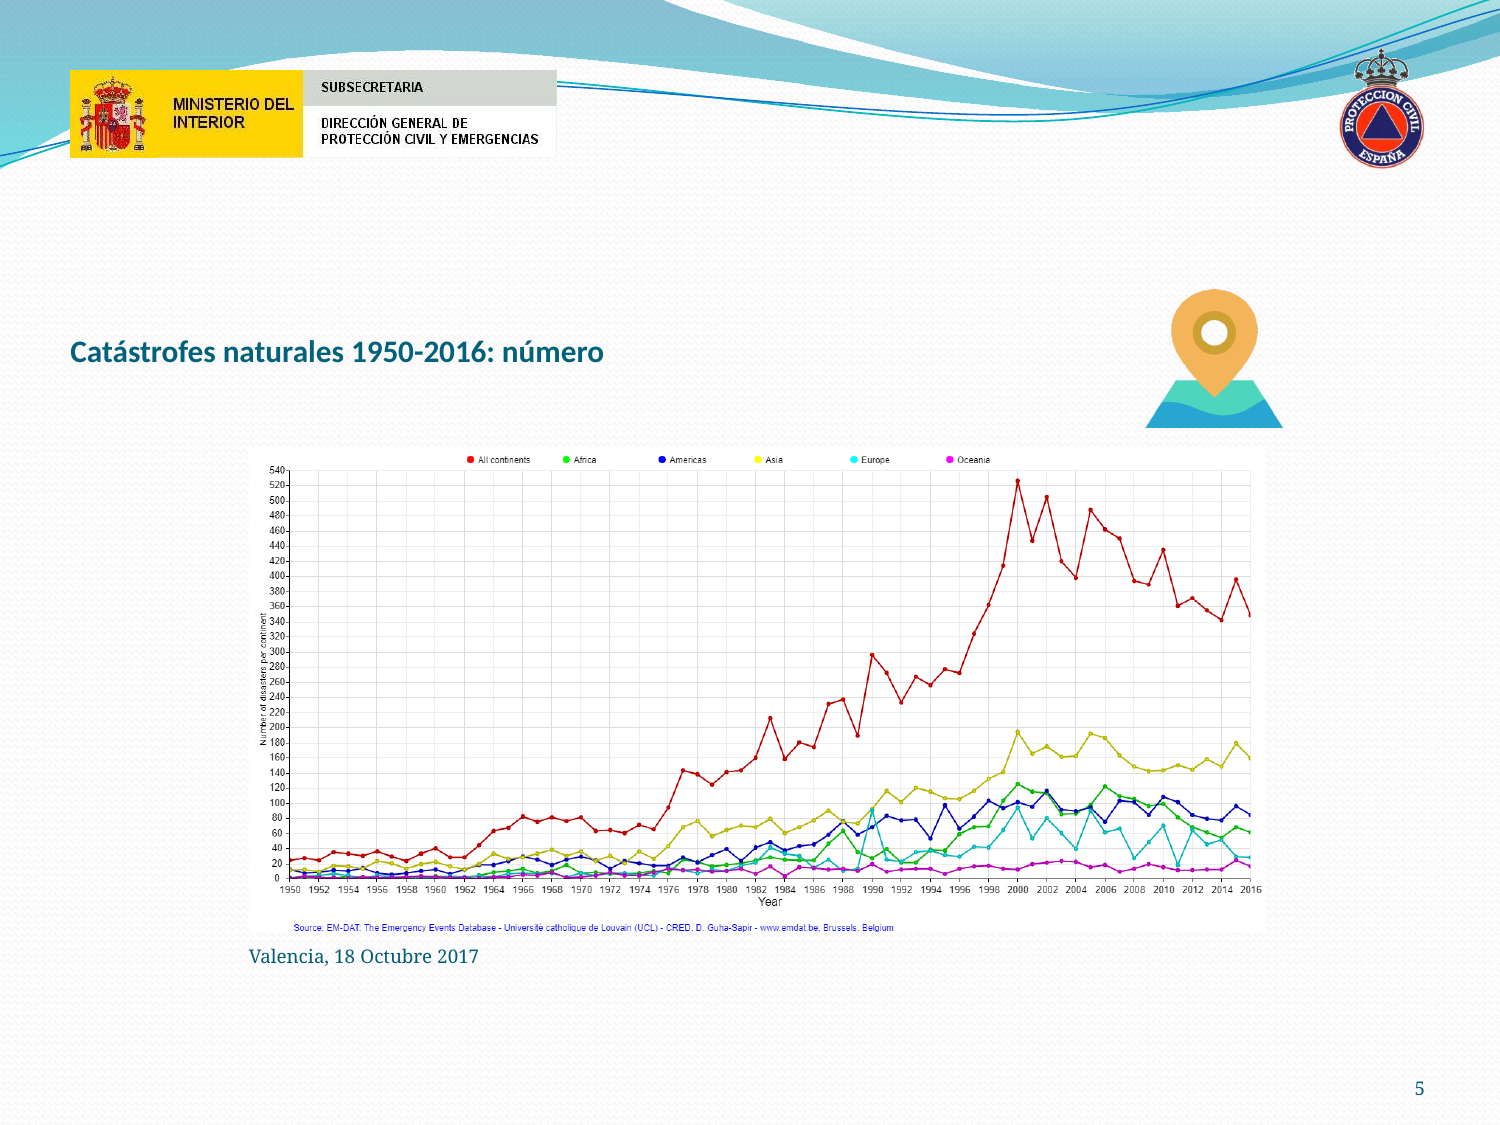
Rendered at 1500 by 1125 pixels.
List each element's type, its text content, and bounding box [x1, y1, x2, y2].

picture [24, 147, 50, 156]
slide_number <number> [1299, 1042, 1425, 1103]
slide_number Valencia, 18 Octubre 2017 [249, 922, 507, 968]
title Catástrofes naturales 1950-2016: número [70, 187, 1421, 375]
picture [0, 0, 1500, 1125]
